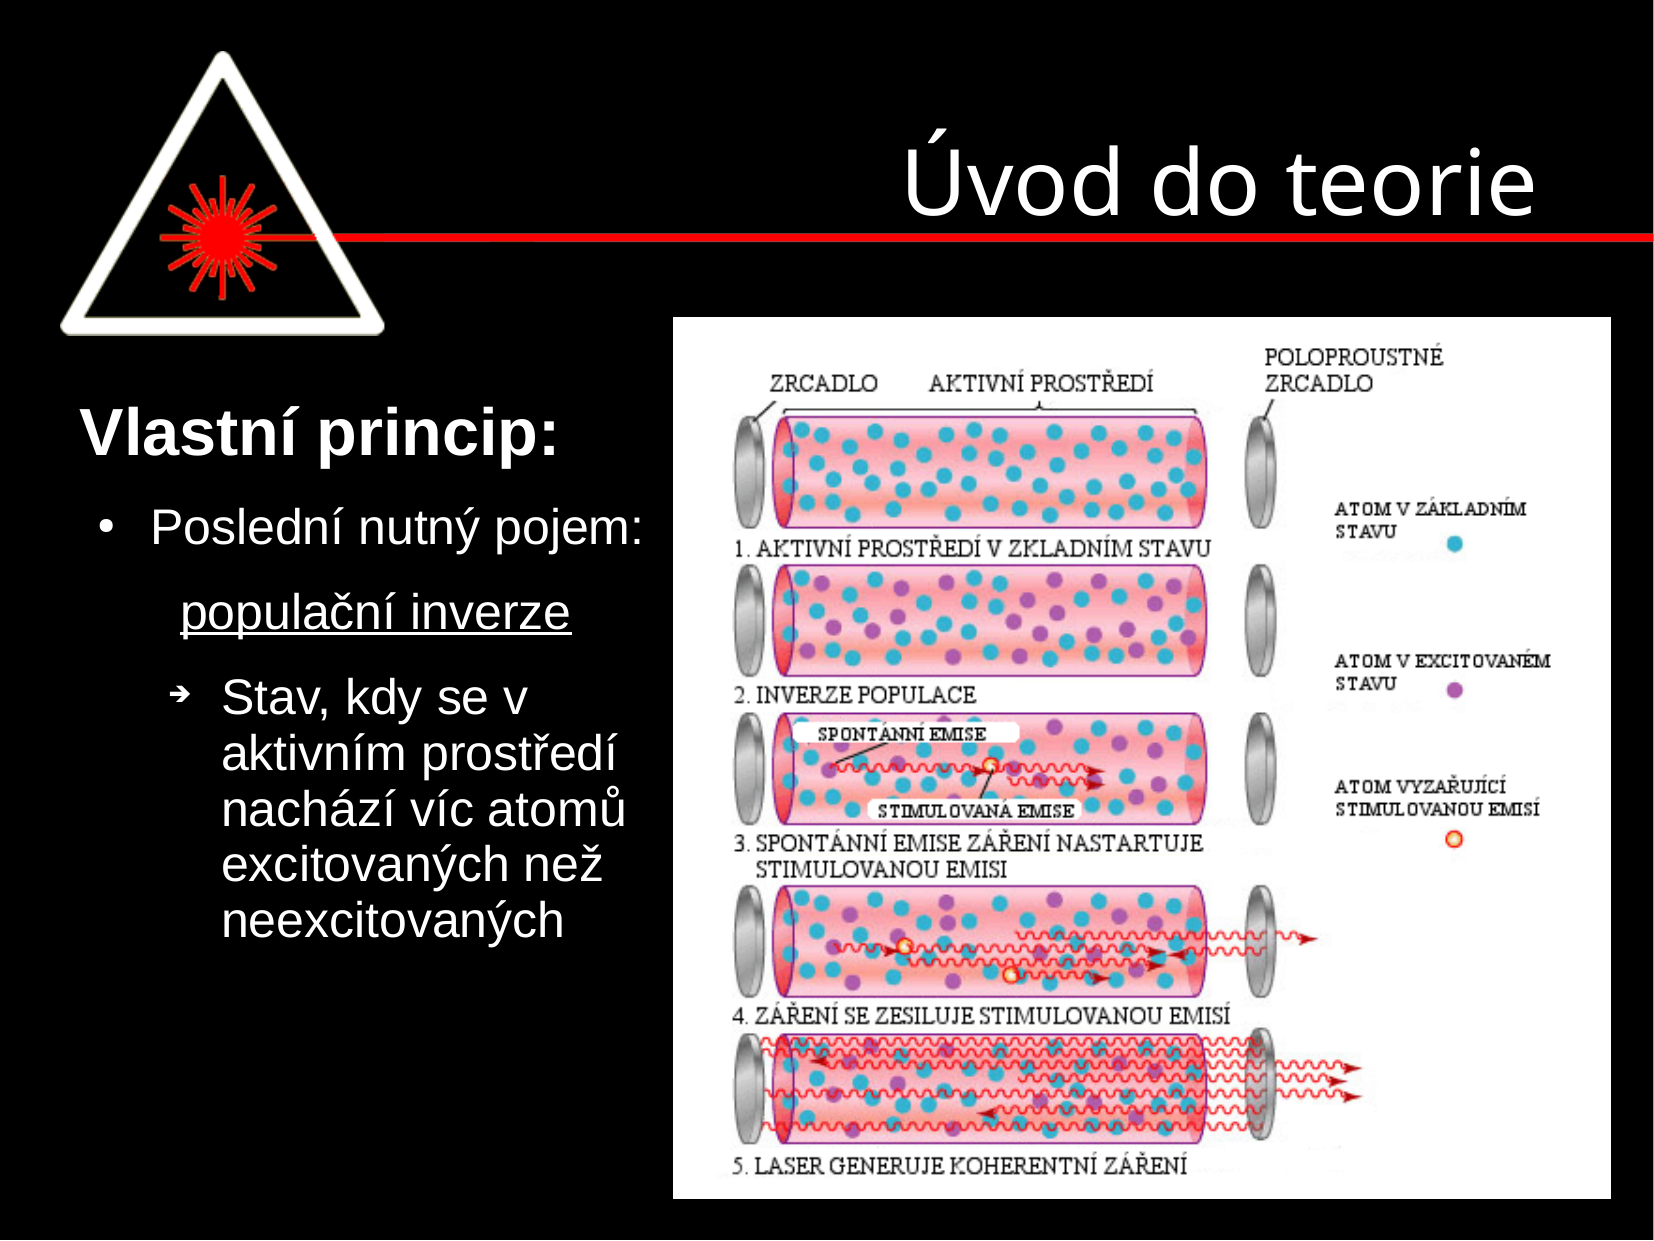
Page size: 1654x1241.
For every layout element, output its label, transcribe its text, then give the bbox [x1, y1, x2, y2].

list Vlastní princip: Poslední nutný pojem: populační inverze Stav, kdy se v aktivním prostředí nachází víc atomů excitovaných než neexcitovaných [79, 394, 673, 1044]
title Úvod do teorie [50, 75, 1540, 283]
picture [60, 51, 1654, 1199]
